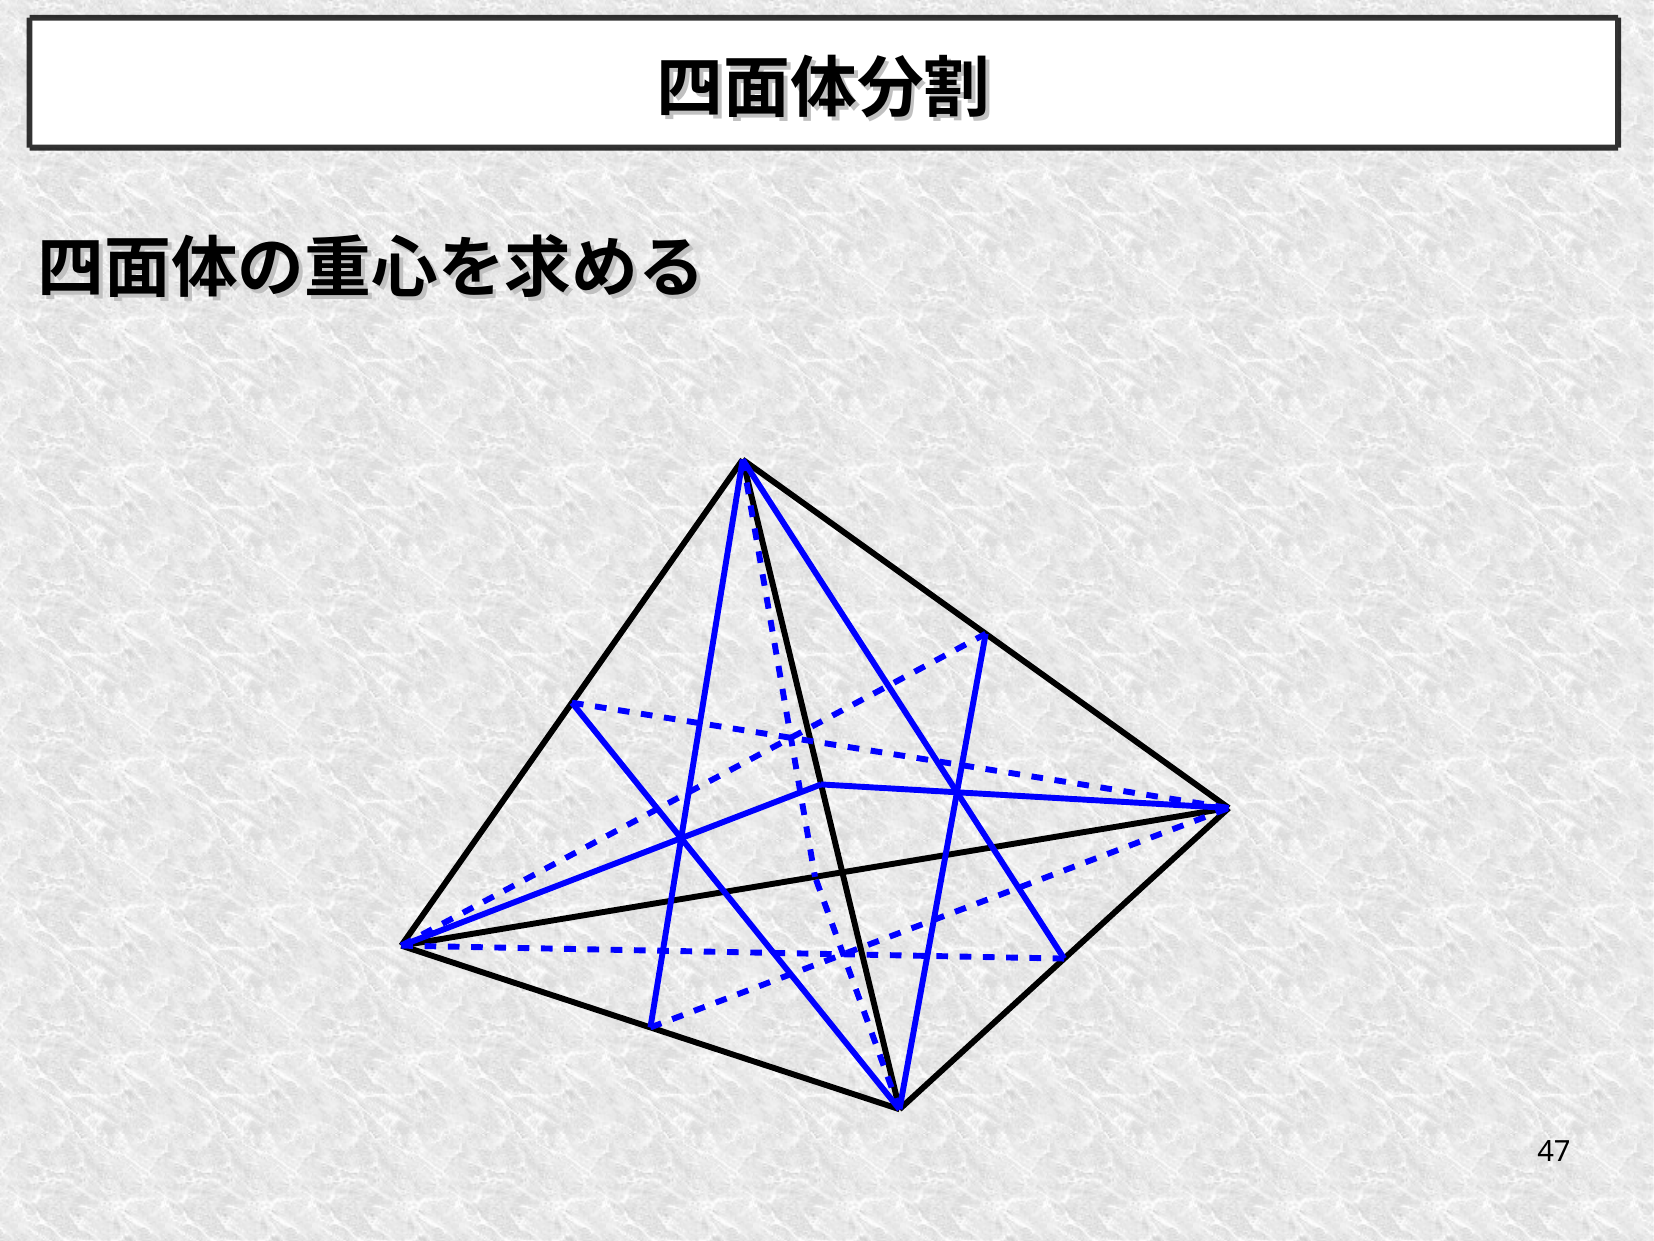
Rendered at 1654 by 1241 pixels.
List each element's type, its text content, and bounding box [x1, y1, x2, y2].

text_box 四面体の重心を求める [22, 206, 939, 296]
picture [0, 0, 1654, 1241]
text_box 四面体分割 [29, 17, 1619, 148]
